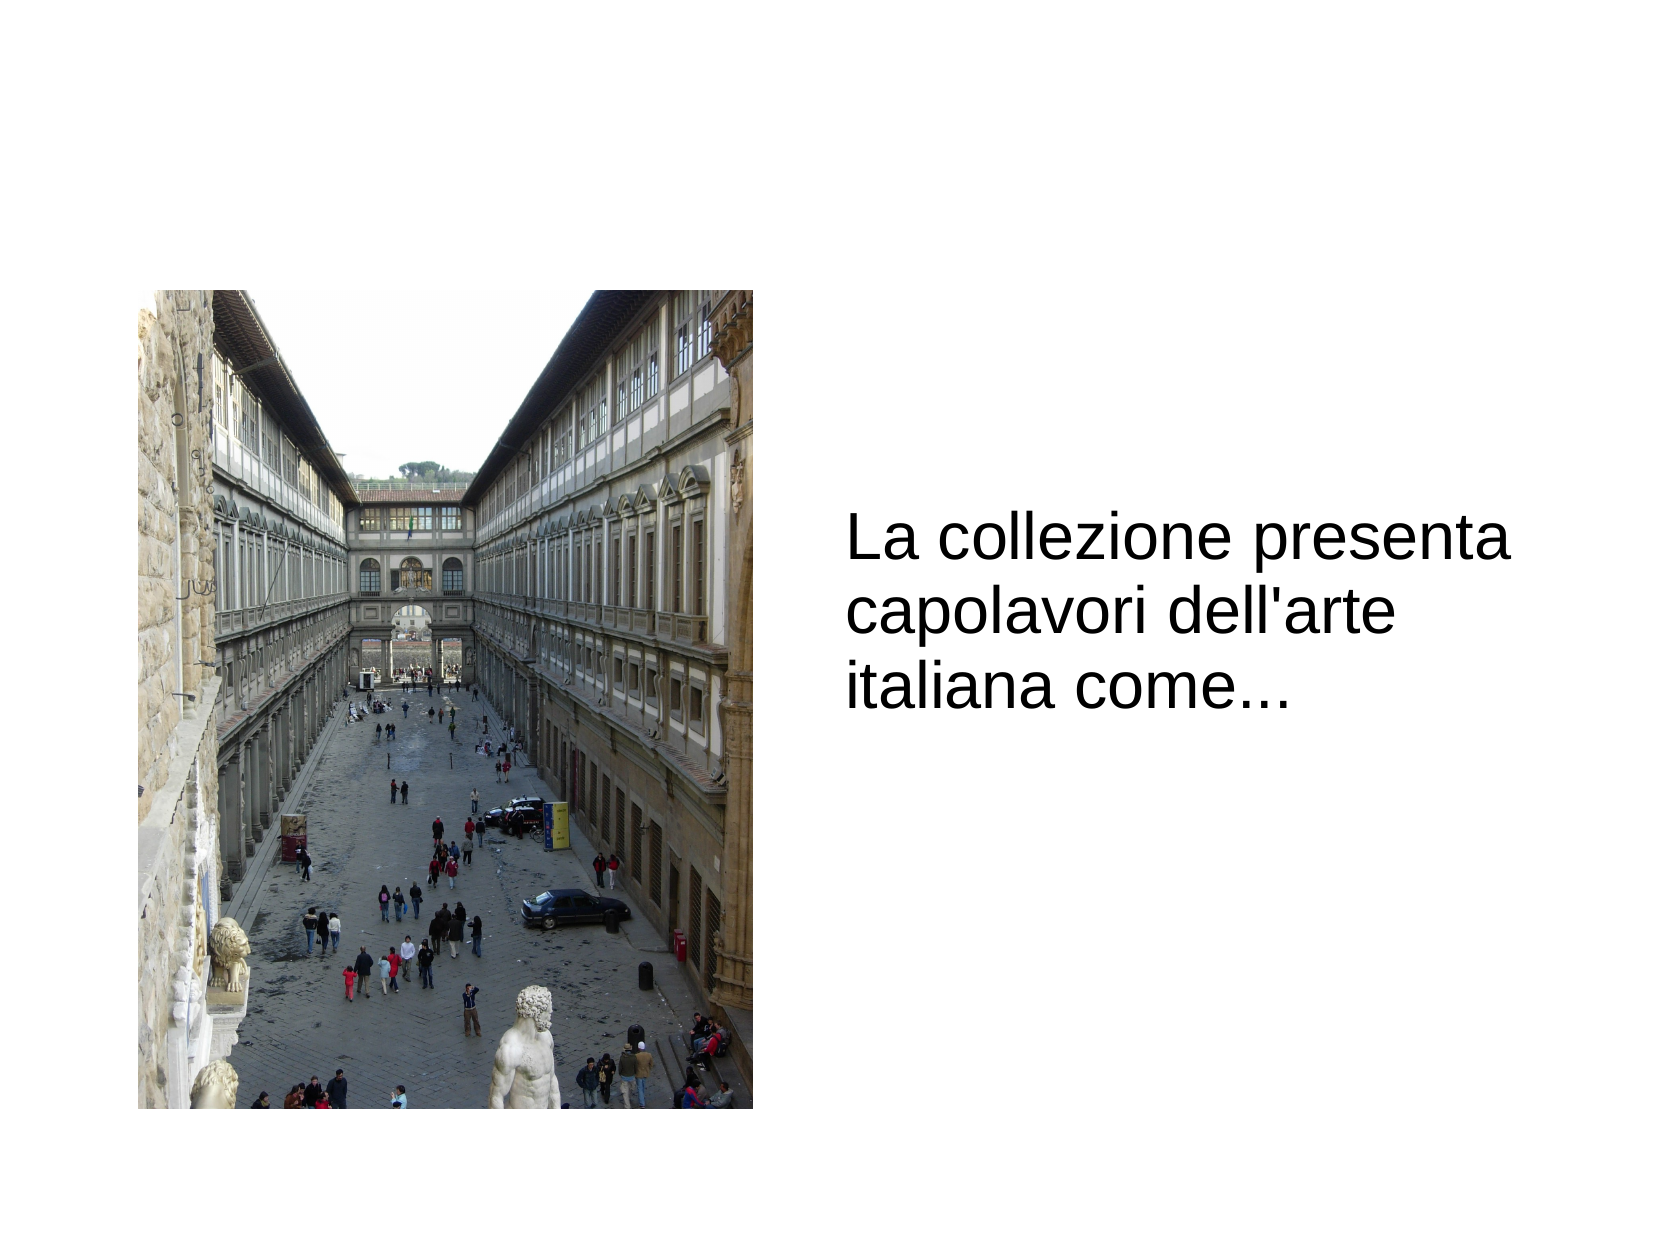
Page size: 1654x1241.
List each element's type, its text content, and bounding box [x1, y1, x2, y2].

list La collezione presenta capolavori dell'arte italiana come... [845, 290, 1572, 1109]
picture [138, 290, 753, 1109]
